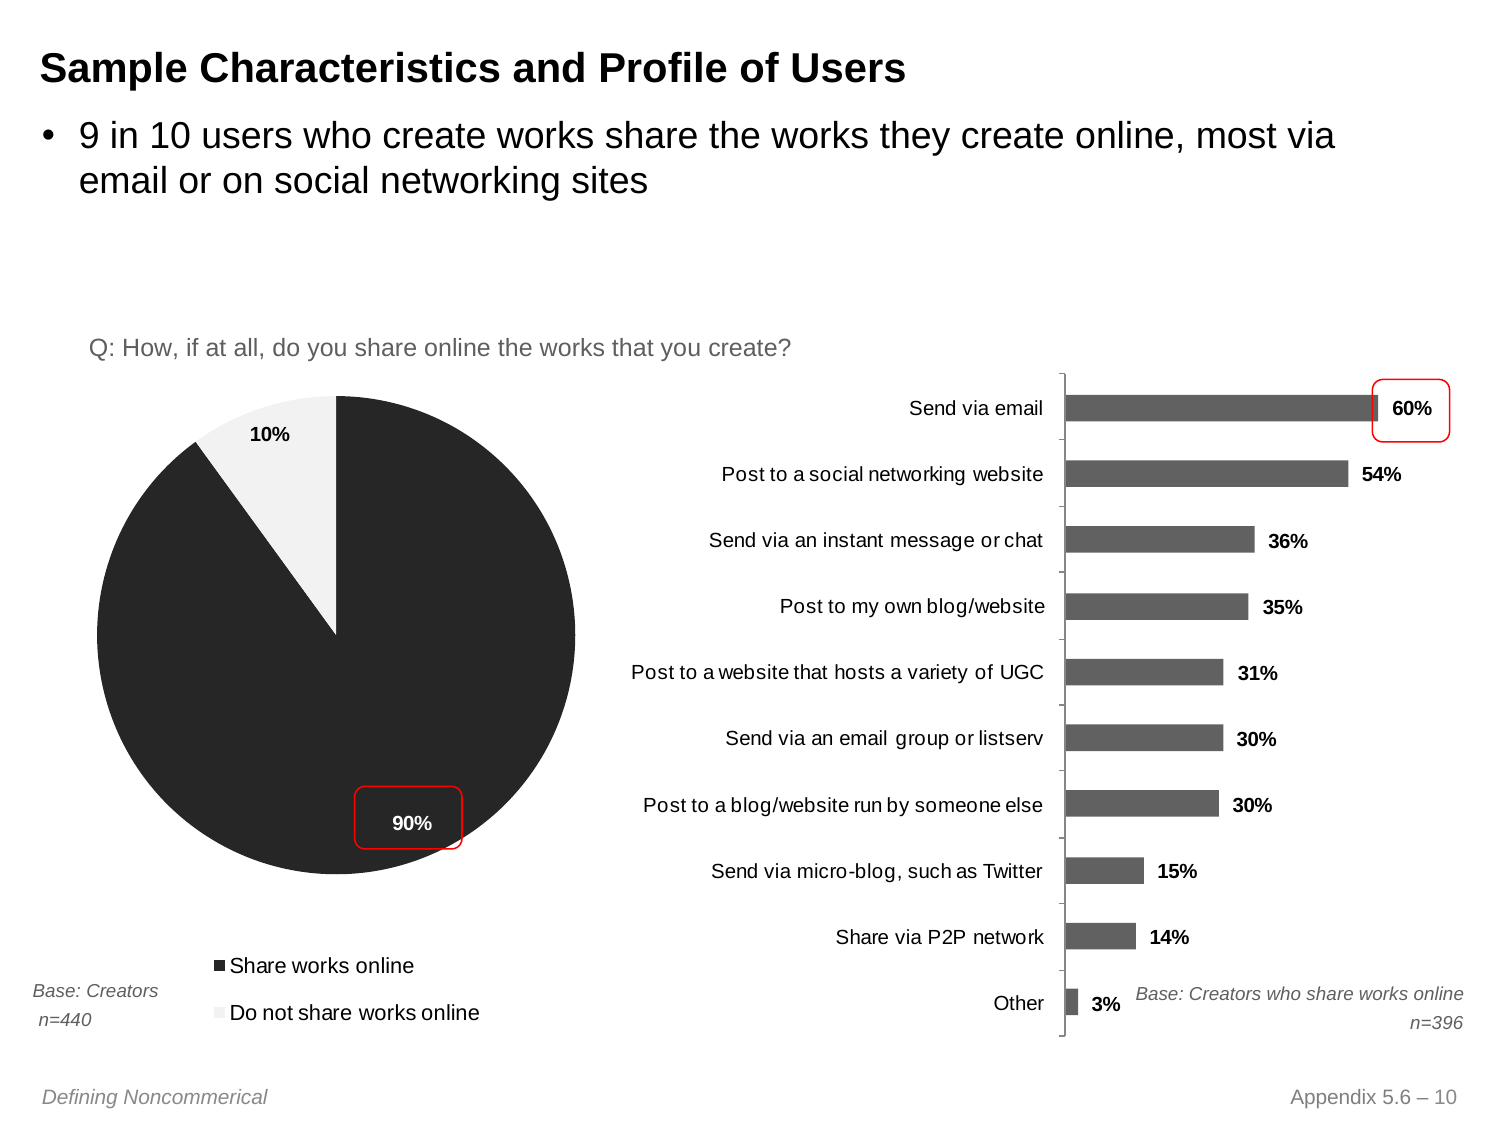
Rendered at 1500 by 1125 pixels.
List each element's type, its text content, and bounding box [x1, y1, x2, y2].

text_box n=396 [1163, 1012, 1478, 1042]
text_box Defining Noncommerical [27, 1066, 503, 1125]
text_box 9 in 10 users who create works share the works they create online, most via email or on social networking sites [27, 103, 1419, 210]
text_box Appendix 5.6 – <number> [1121, 1066, 1472, 1125]
text_box Q: How, if at all, do you share online the works that you create? [74, 324, 880, 372]
picture [20, 338, 1500, 1070]
text_box n=440 [23, 1010, 194, 1039]
text_box Base: Creators [17, 971, 266, 1010]
text_box Base: Creators who share works online [1020, 973, 1479, 1012]
text_box Sample Characteristics and Profile of Users [24, 27, 1288, 110]
